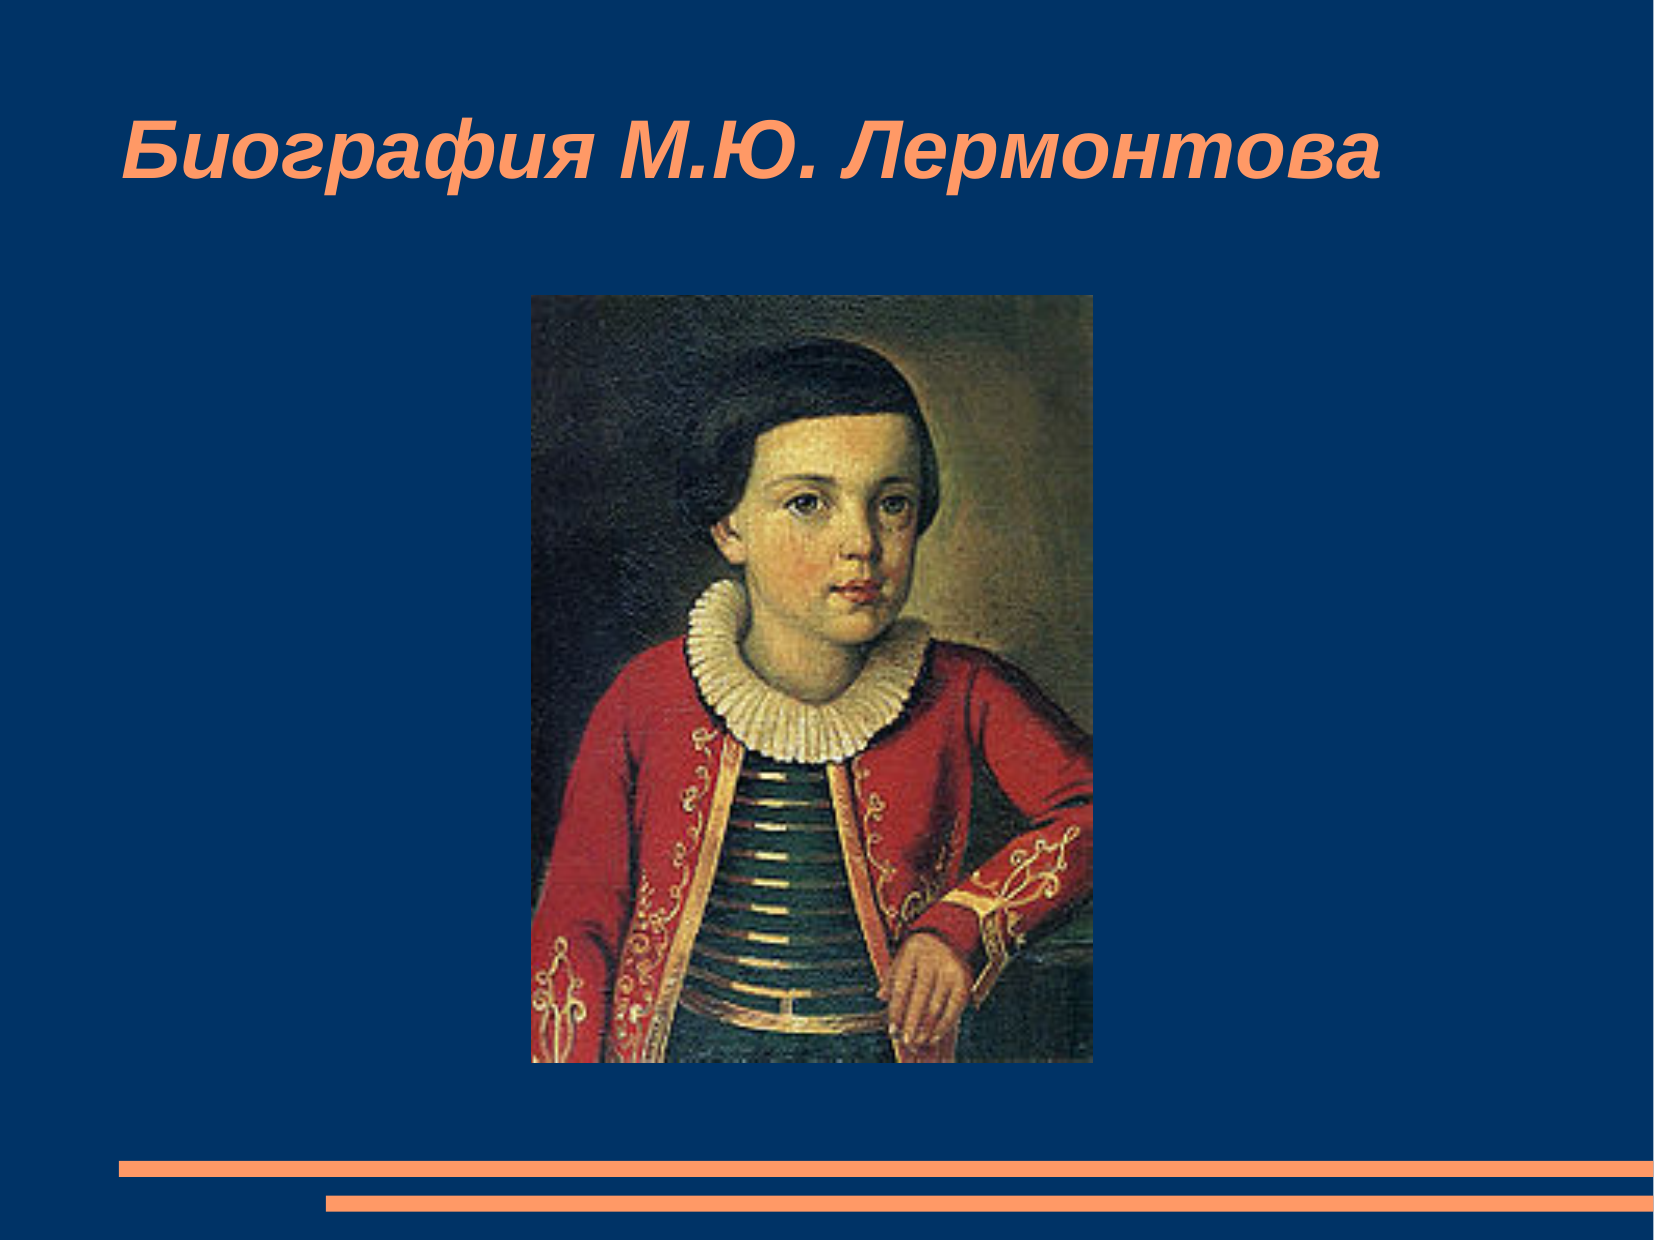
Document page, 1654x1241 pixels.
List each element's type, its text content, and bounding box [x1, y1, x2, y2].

picture [531, 295, 1093, 1063]
title Биография М.Ю. Лермонтова [121, 46, 1534, 254]
